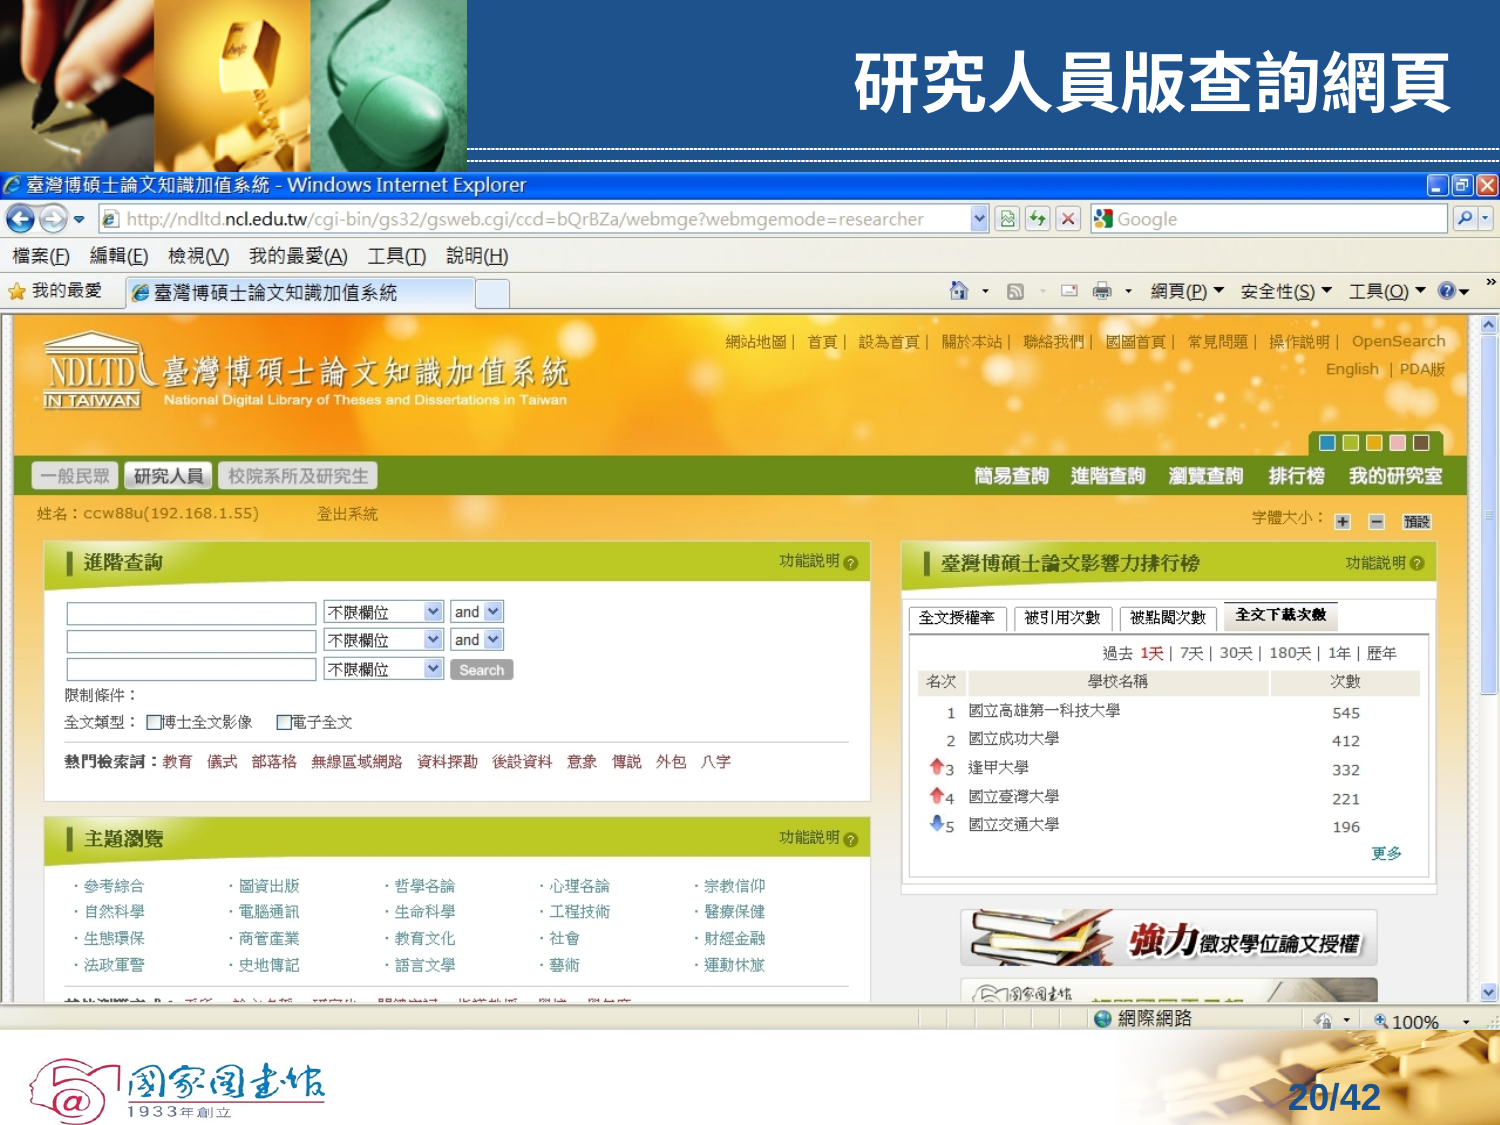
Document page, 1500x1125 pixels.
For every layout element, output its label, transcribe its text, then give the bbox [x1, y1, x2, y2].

picture [0, 172, 1500, 1030]
title 研究人員版查詢網頁 [469, 24, 1470, 138]
picture [29, 1058, 325, 1125]
